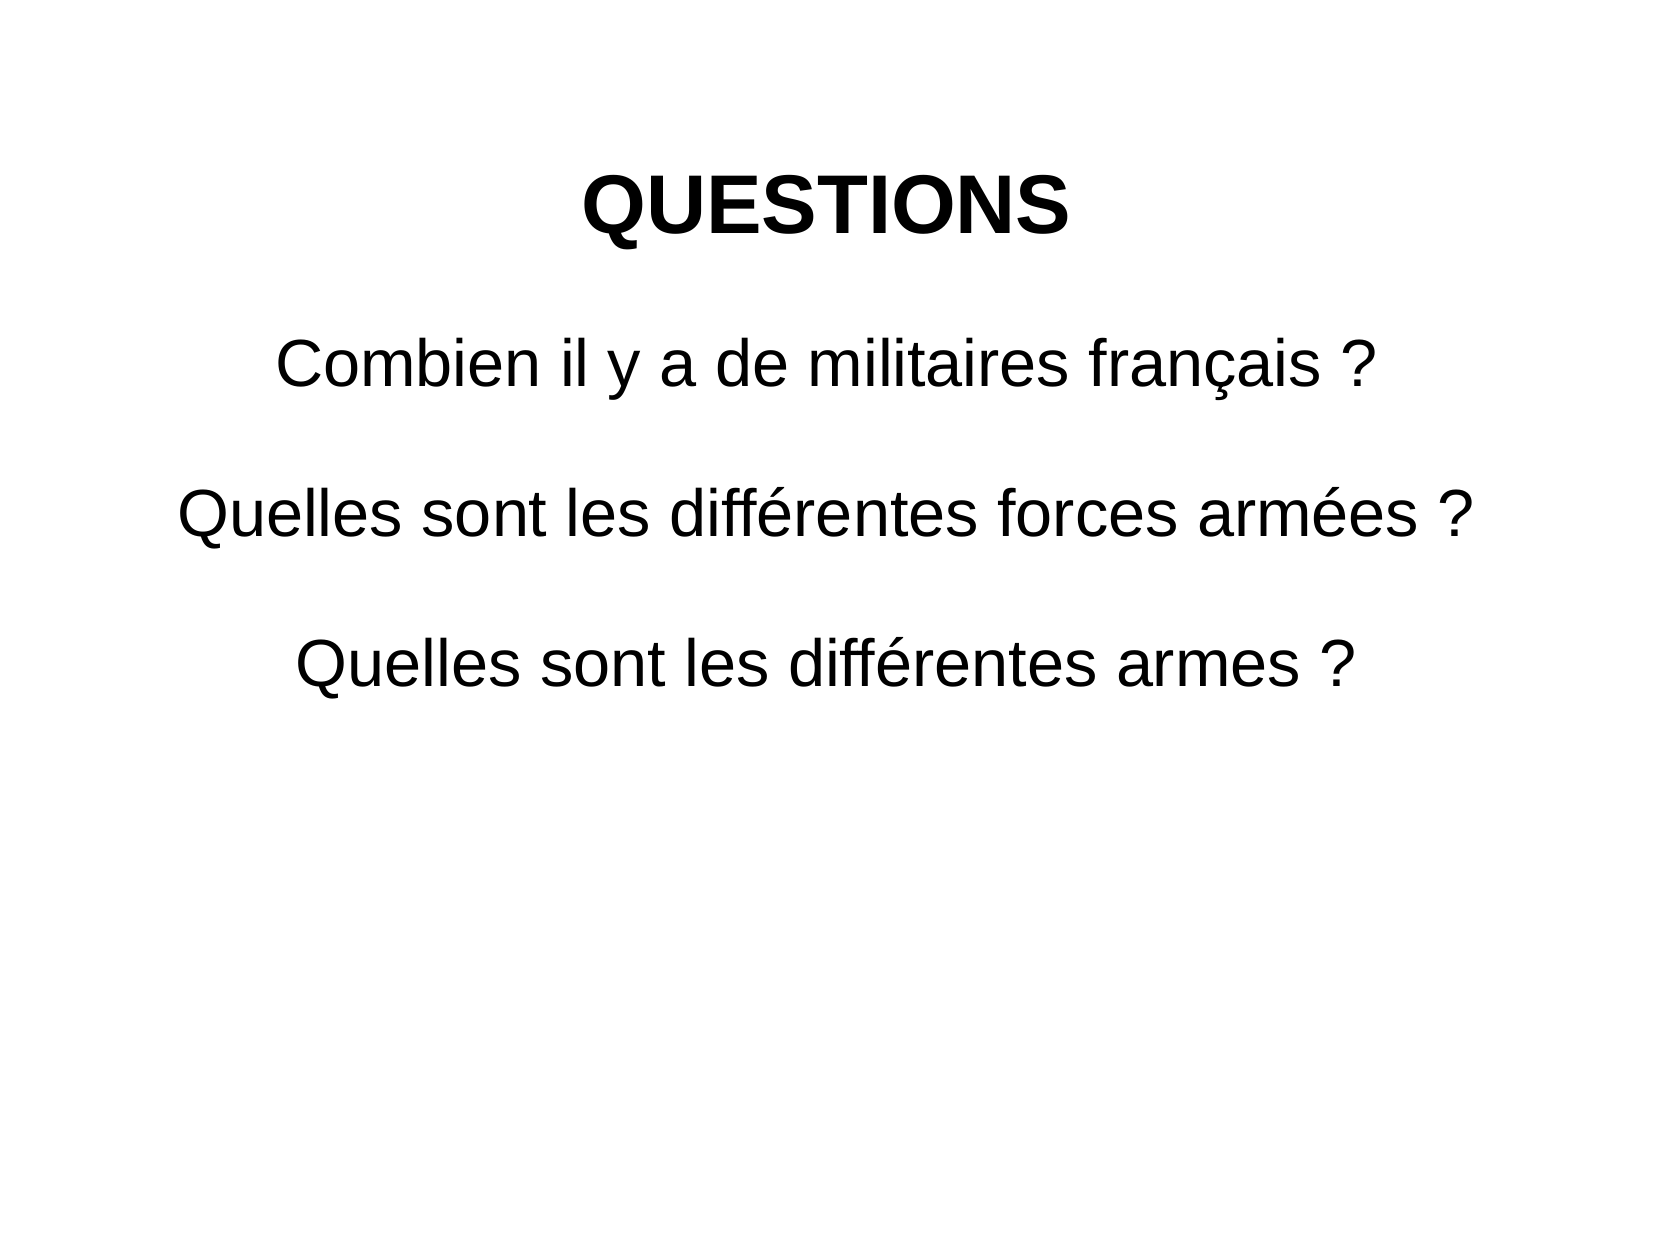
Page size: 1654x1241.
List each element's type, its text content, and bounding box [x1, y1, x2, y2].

subtitle QUESTIONS Combien il y a de militaires français ? Quelles sont les différentes forces armées ? Quelles sont les différentes armes ? [82, 49, 1571, 1109]
